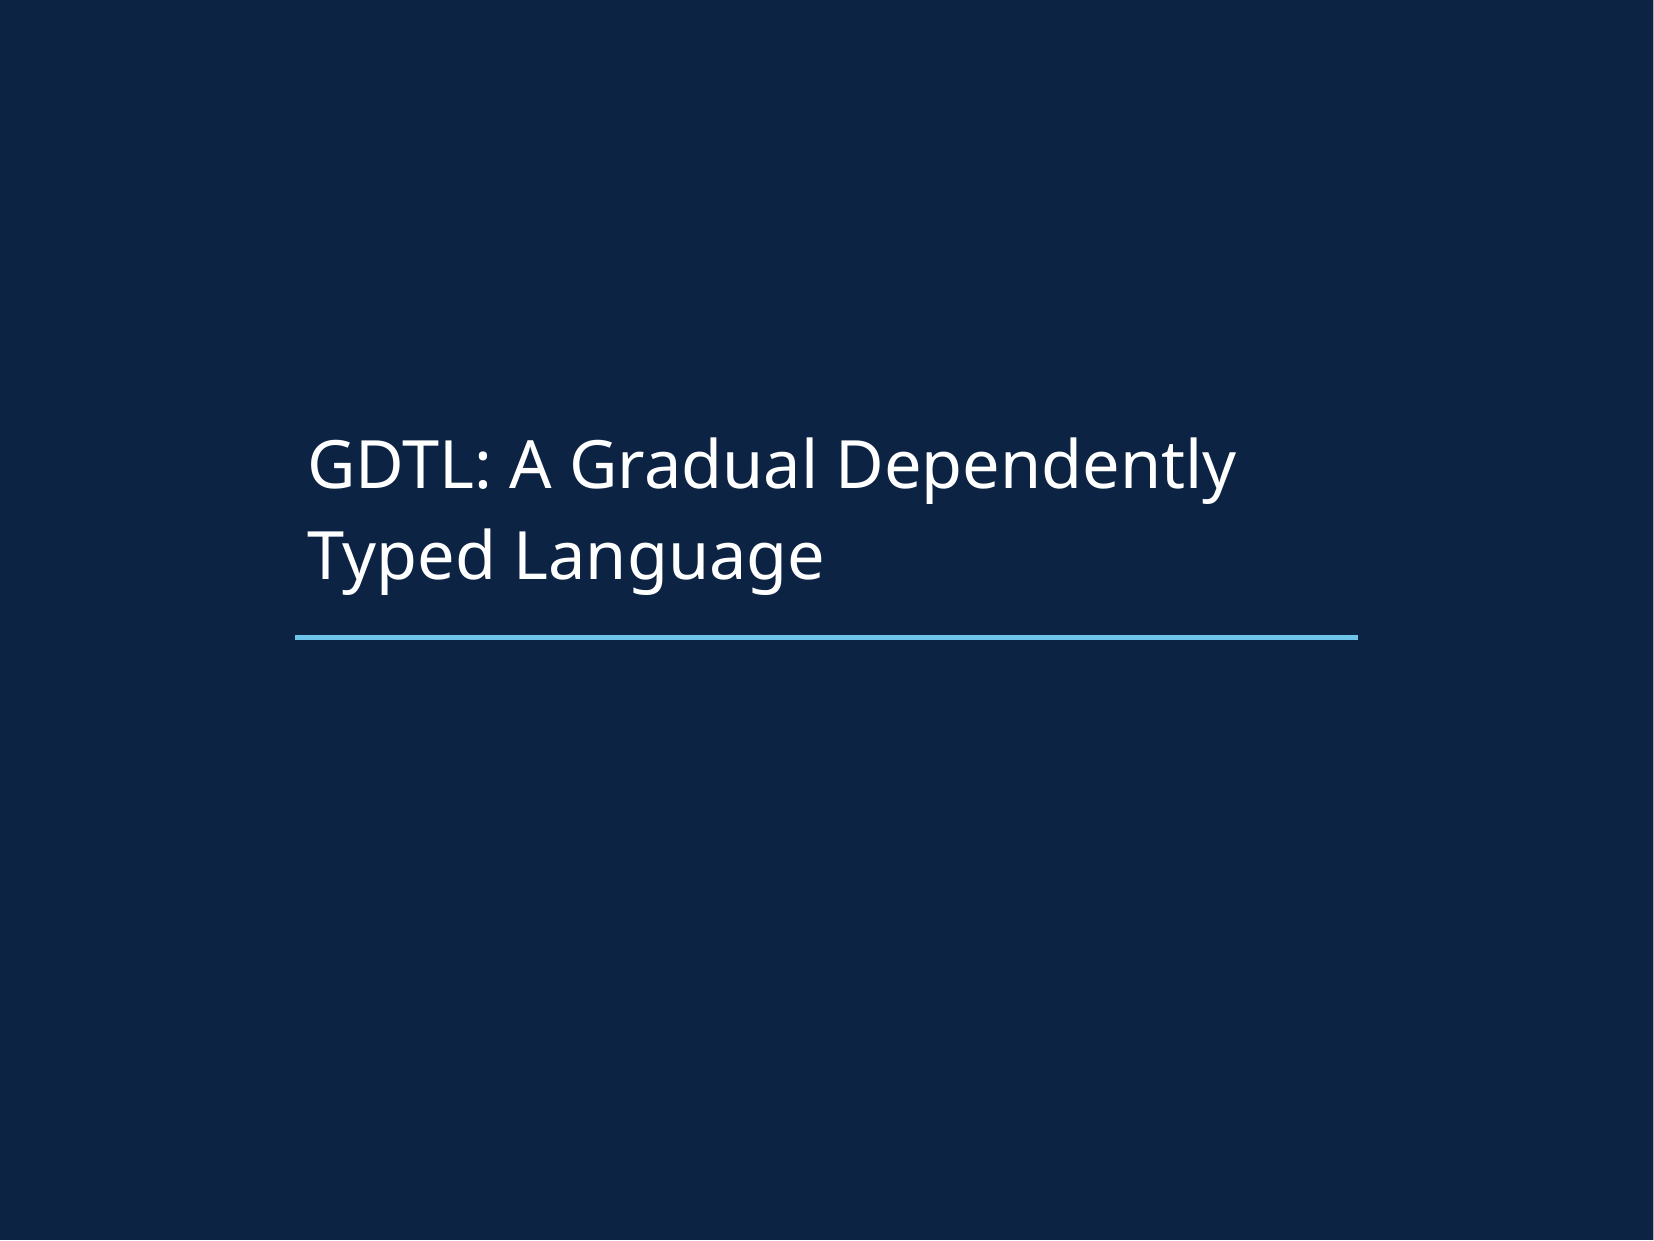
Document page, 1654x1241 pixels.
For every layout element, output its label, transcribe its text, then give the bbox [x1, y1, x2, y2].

title GDTL: A Gradual Dependently Typed Language [307, 391, 1347, 599]
